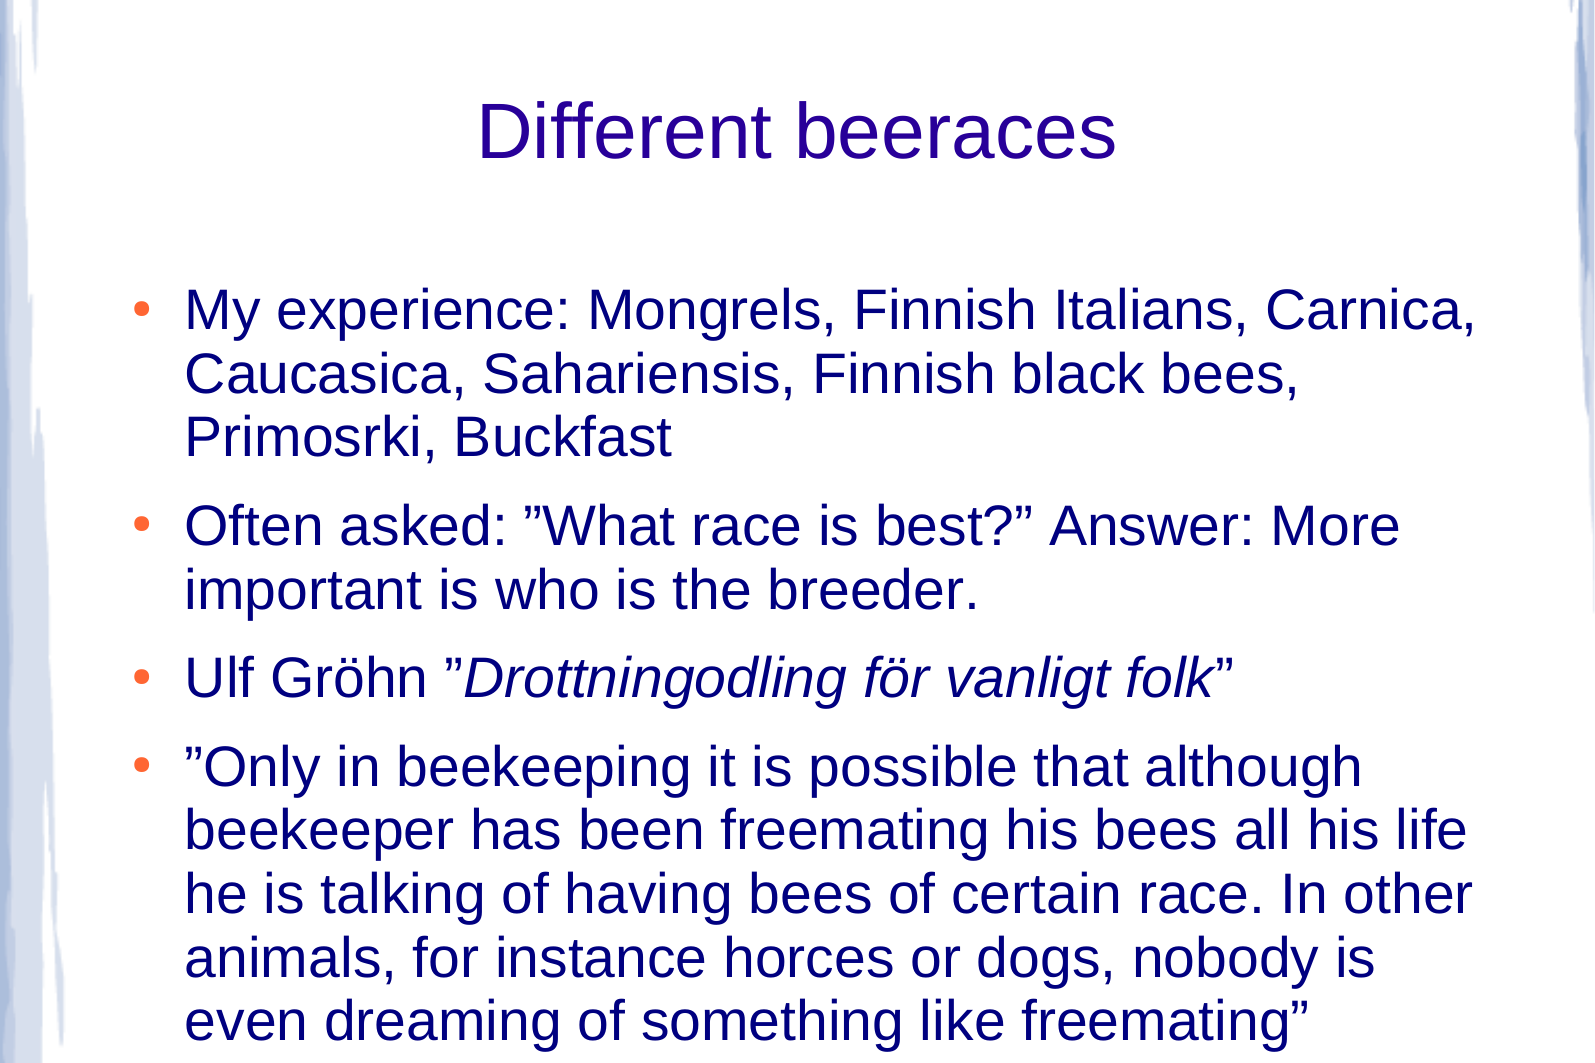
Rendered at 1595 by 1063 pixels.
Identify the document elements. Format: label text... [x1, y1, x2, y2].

title Different beeraces [79, 42, 1515, 220]
list My experience: Mongrels, Finnish Italians, Carnica, Caucasica, Sahariensis, Finnish black bees, Primosrki, Buckfast Often asked: ”What race is best?” Answer: More important is who is the breeder. Ulf Gröhn ”Drottningodling för vanligt folk” ”Only in beekeeping it is possible that although beekeeper has been freemating his bees all his life he is talking of having bees of certain race. In other animals, for instance horces or dogs, nobody is even dreaming of something like freemating” [113, 278, 1515, 1053]
picture [0, 0, 1595, 1063]
